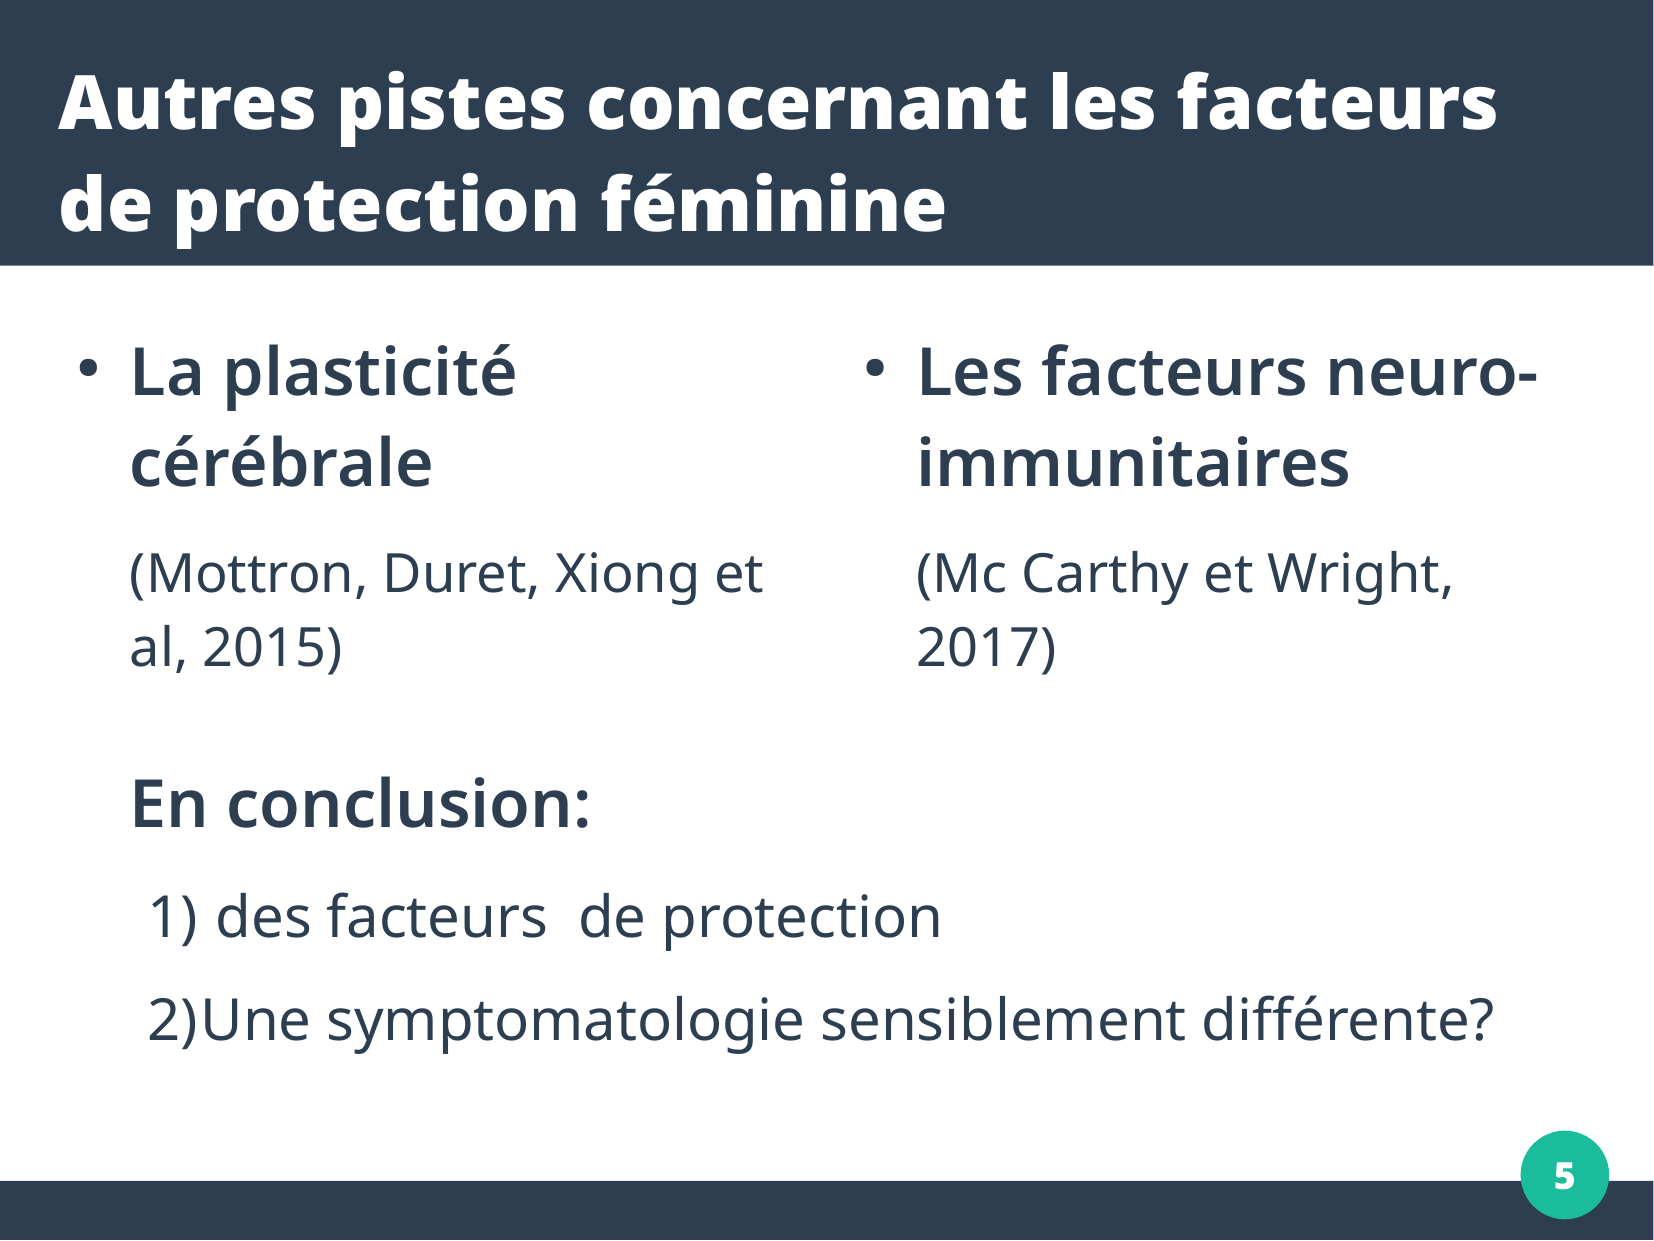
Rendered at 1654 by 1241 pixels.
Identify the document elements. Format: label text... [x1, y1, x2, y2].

title Autres pistes concernant les facteurs de protection féminine [58, 49, 1595, 207]
list La plasticité cérébrale (Mottron, Duret, Xiong et al, 2015) [58, 324, 809, 719]
list Les facteurs neuro-immunitaires (Mc Carthy et Wright, 2017) [845, 324, 1595, 719]
list En conclusion: des facteurs de protection Une symptomatologie sensiblement différente? [58, 756, 1595, 1151]
